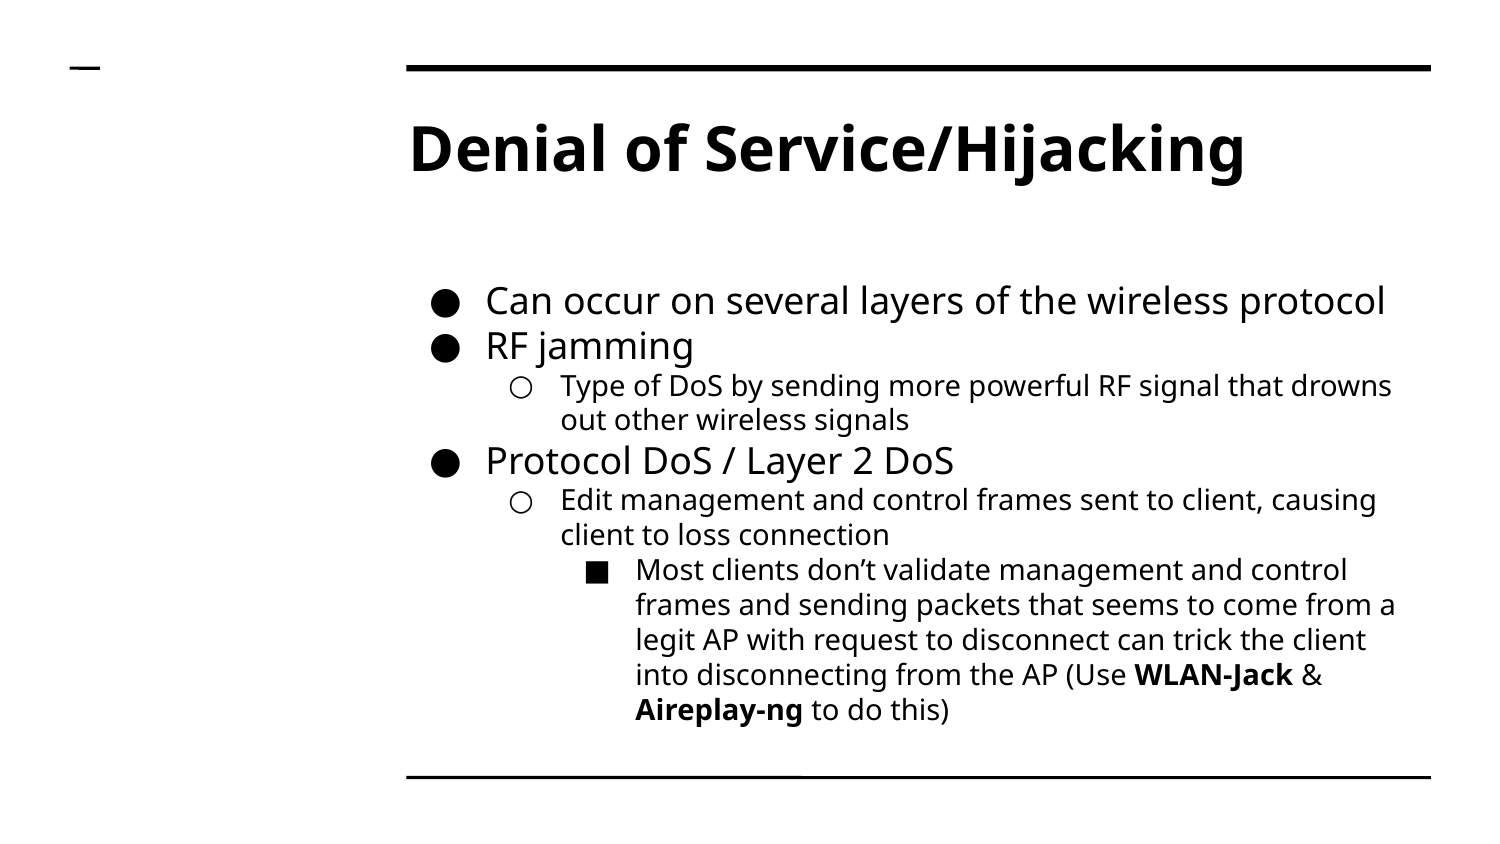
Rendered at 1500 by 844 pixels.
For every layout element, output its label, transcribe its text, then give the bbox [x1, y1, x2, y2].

title Denial of Service/Hijacking [393, 94, 1431, 199]
list Can occur on several layers of the wireless protocol RF jamming Type of DoS by sending more powerful RF signal that drowns out other wireless signals Protocol DoS / Layer 2 DoS Edit management and control frames sent to client, causing client to loss connection Most clients don’t validate management and control frames and sending packets that seems to come from a legit AP with request to disconnect can trick the client into disconnecting from the AP (Use WLAN-Jack & Aireplay-ng to do this) [395, 261, 1433, 755]
